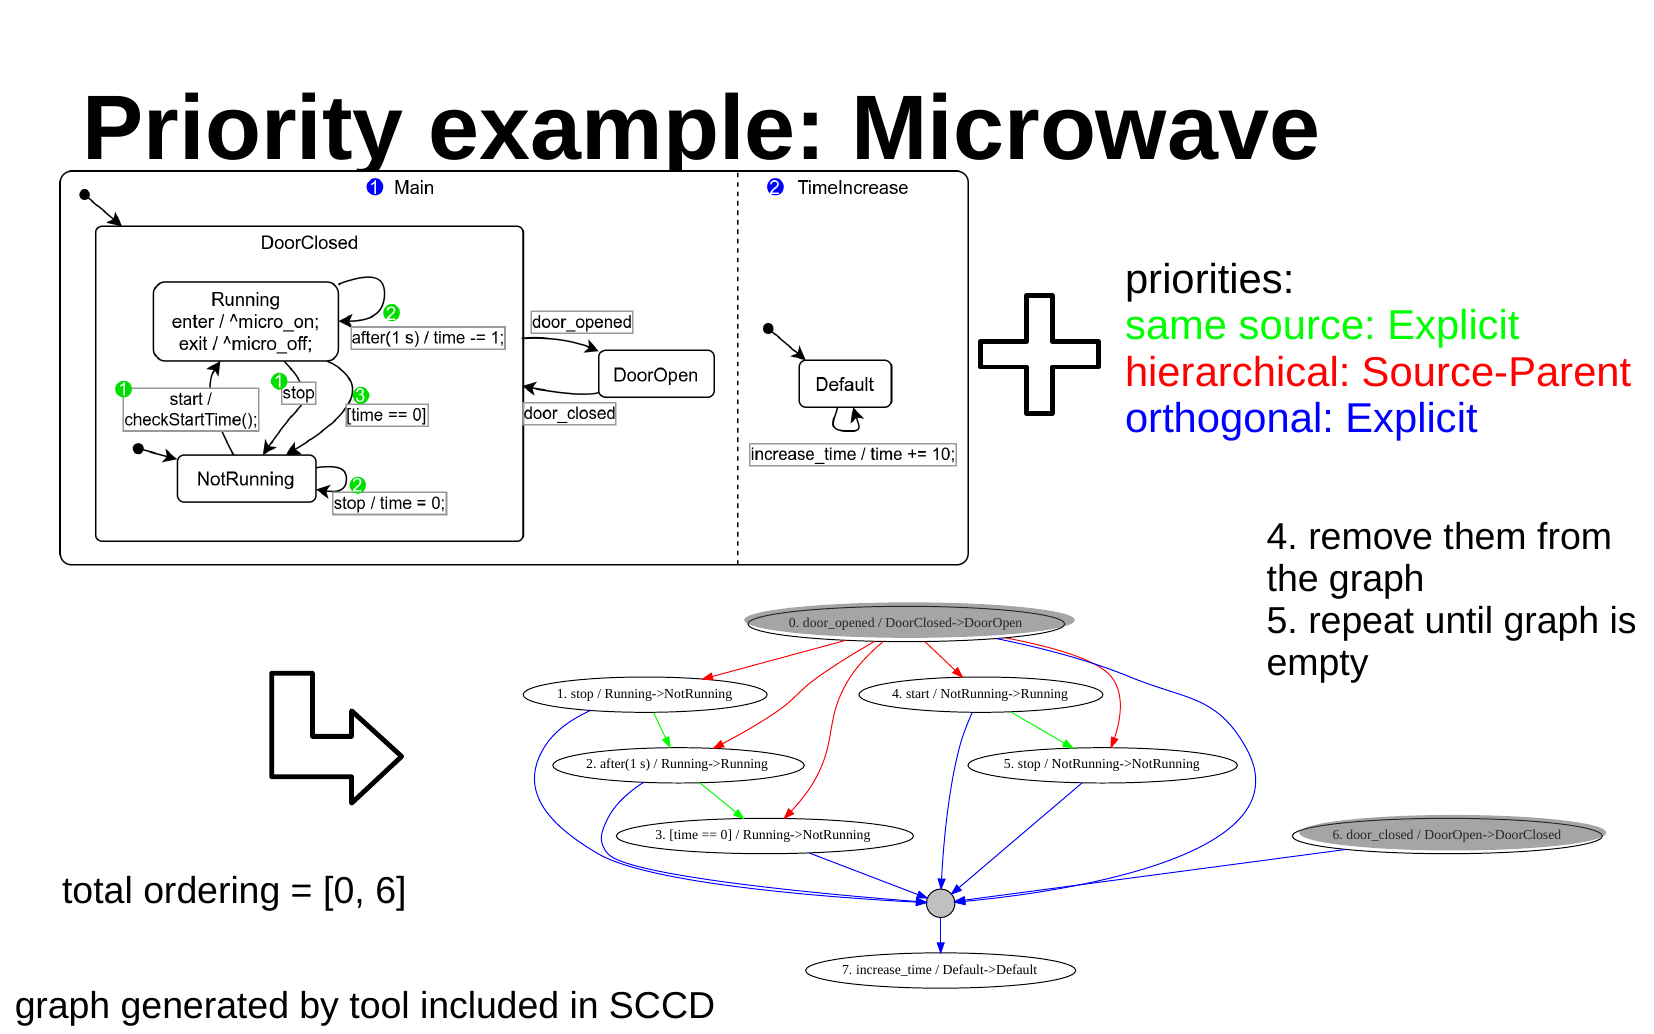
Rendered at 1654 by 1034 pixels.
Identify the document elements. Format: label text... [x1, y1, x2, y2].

text_box [271, 673, 402, 804]
text_box total ordering = [0, 6] [47, 862, 426, 920]
picture [519, 602, 1607, 993]
picture [1539, 817, 1607, 832]
text_box graph generated by tool included in SCCD [0, 976, 1465, 1034]
text_box [744, 602, 1075, 638]
text_box priorities: same source: Explicit hierarchical: Source-Parent orthogonal: Explicit [1110, 248, 1654, 461]
text_box 4. remove them from the graph 5. repeat until graph is empty [1251, 507, 1654, 817]
picture [59, 170, 969, 567]
title Priority example: Microwave [82, 41, 1571, 214]
text_box [1299, 817, 1607, 851]
